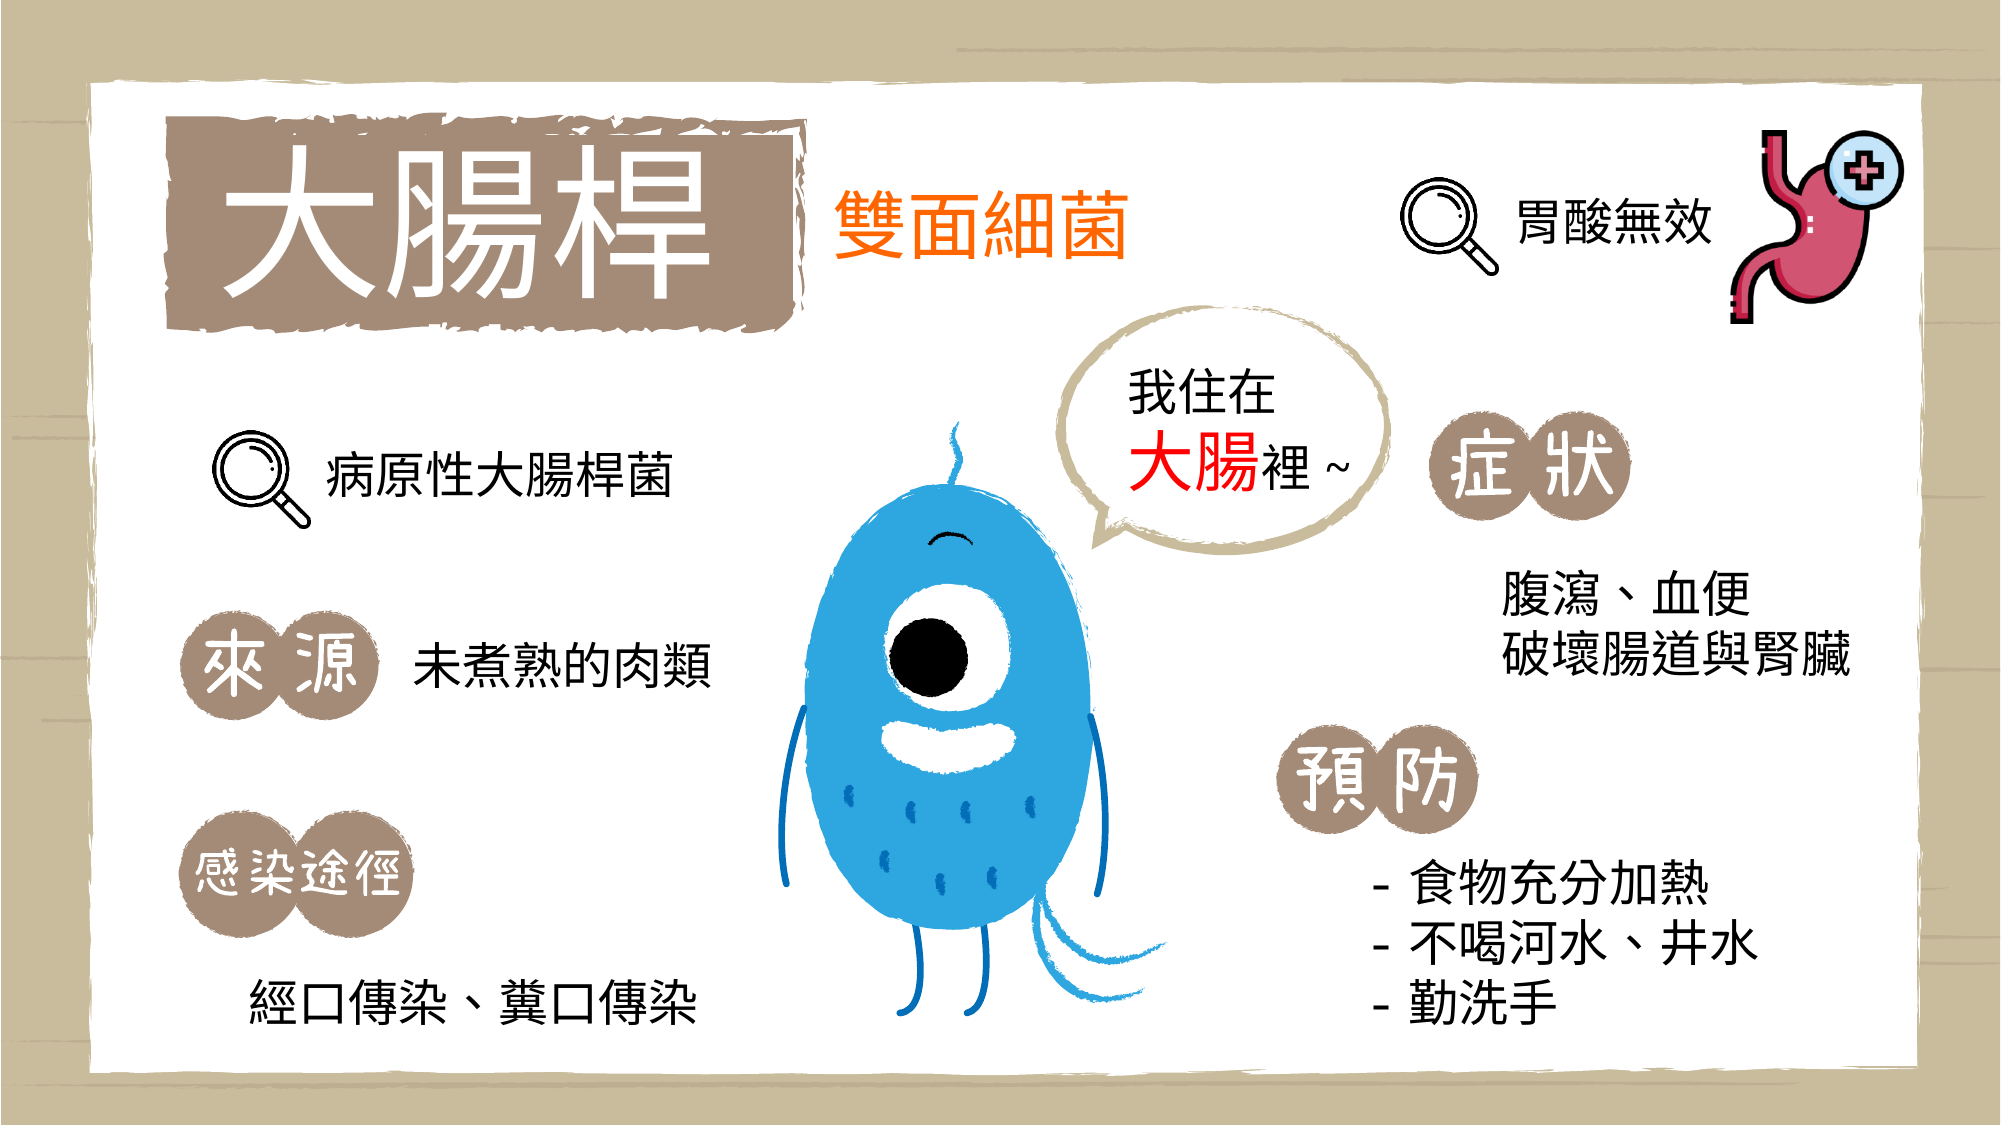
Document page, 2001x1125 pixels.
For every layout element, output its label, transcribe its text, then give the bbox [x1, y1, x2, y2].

picture [777, 304, 1392, 1017]
text_box -食物充分加熱 -不喝河水、井水 -勤洗手 [1351, 843, 1867, 1041]
text_box 腹瀉、血便 破壞腸道與腎臟 [1486, 554, 1880, 691]
text_box 經口傳染、糞口傳染 [233, 964, 754, 1040]
picture [1720, 130, 1914, 324]
picture [162, 112, 808, 334]
text_box 我住在 大腸裡~ [1112, 352, 1387, 570]
picture [178, 809, 415, 939]
text_box 大腸桿菌 [179, 133, 754, 295]
picture [1275, 724, 1480, 834]
picture [212, 430, 311, 529]
picture [1429, 410, 1632, 521]
text_box 病原性大腸桿菌 [310, 435, 852, 512]
text_box 未煮熟的肉類 [397, 627, 777, 703]
text_box 雙面細菌 [817, 181, 1212, 288]
picture [179, 609, 381, 721]
picture [1400, 177, 1499, 277]
text_box 胃酸無效 [1498, 182, 1720, 259]
